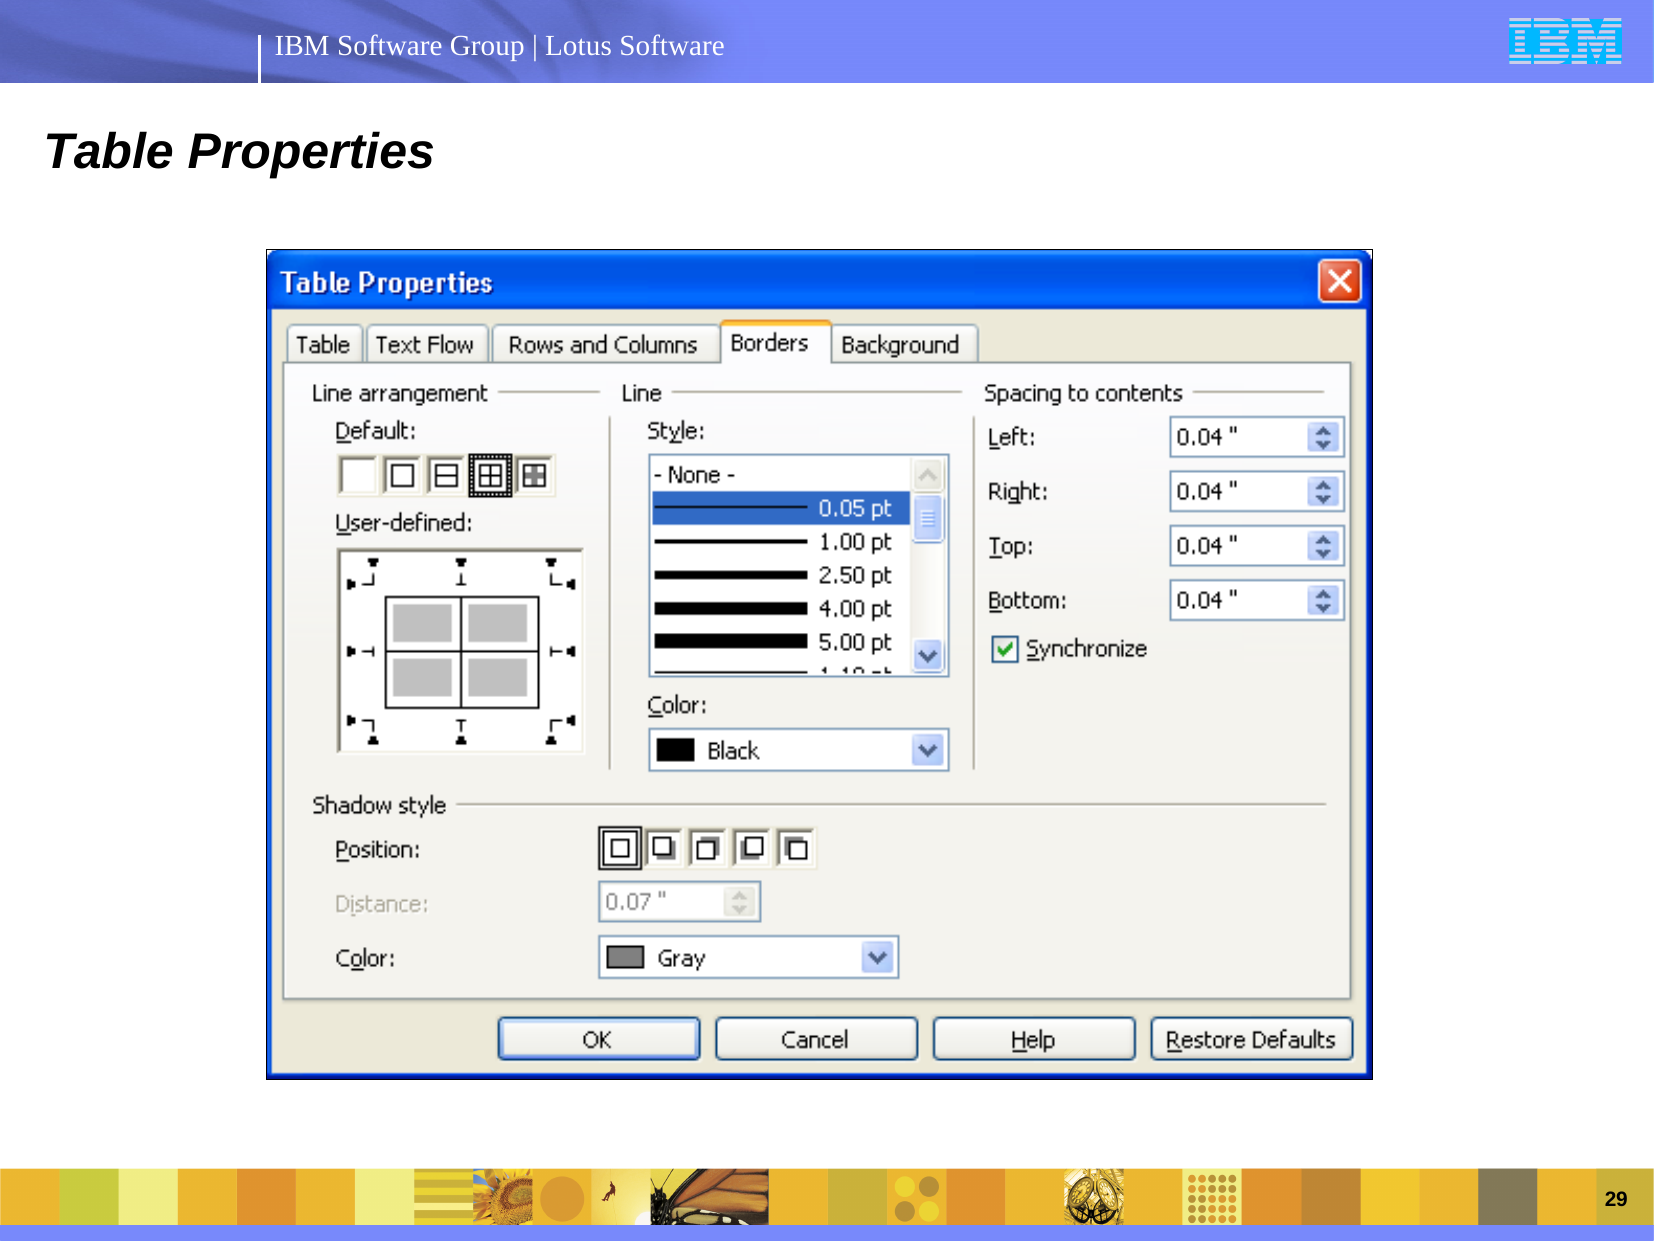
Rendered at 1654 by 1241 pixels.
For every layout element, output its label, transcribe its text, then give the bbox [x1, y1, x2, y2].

picture [0, 1168, 1654, 1225]
title Table Properties [28, 117, 1520, 224]
picture [266, 249, 1373, 1080]
picture [0, 0, 1654, 83]
